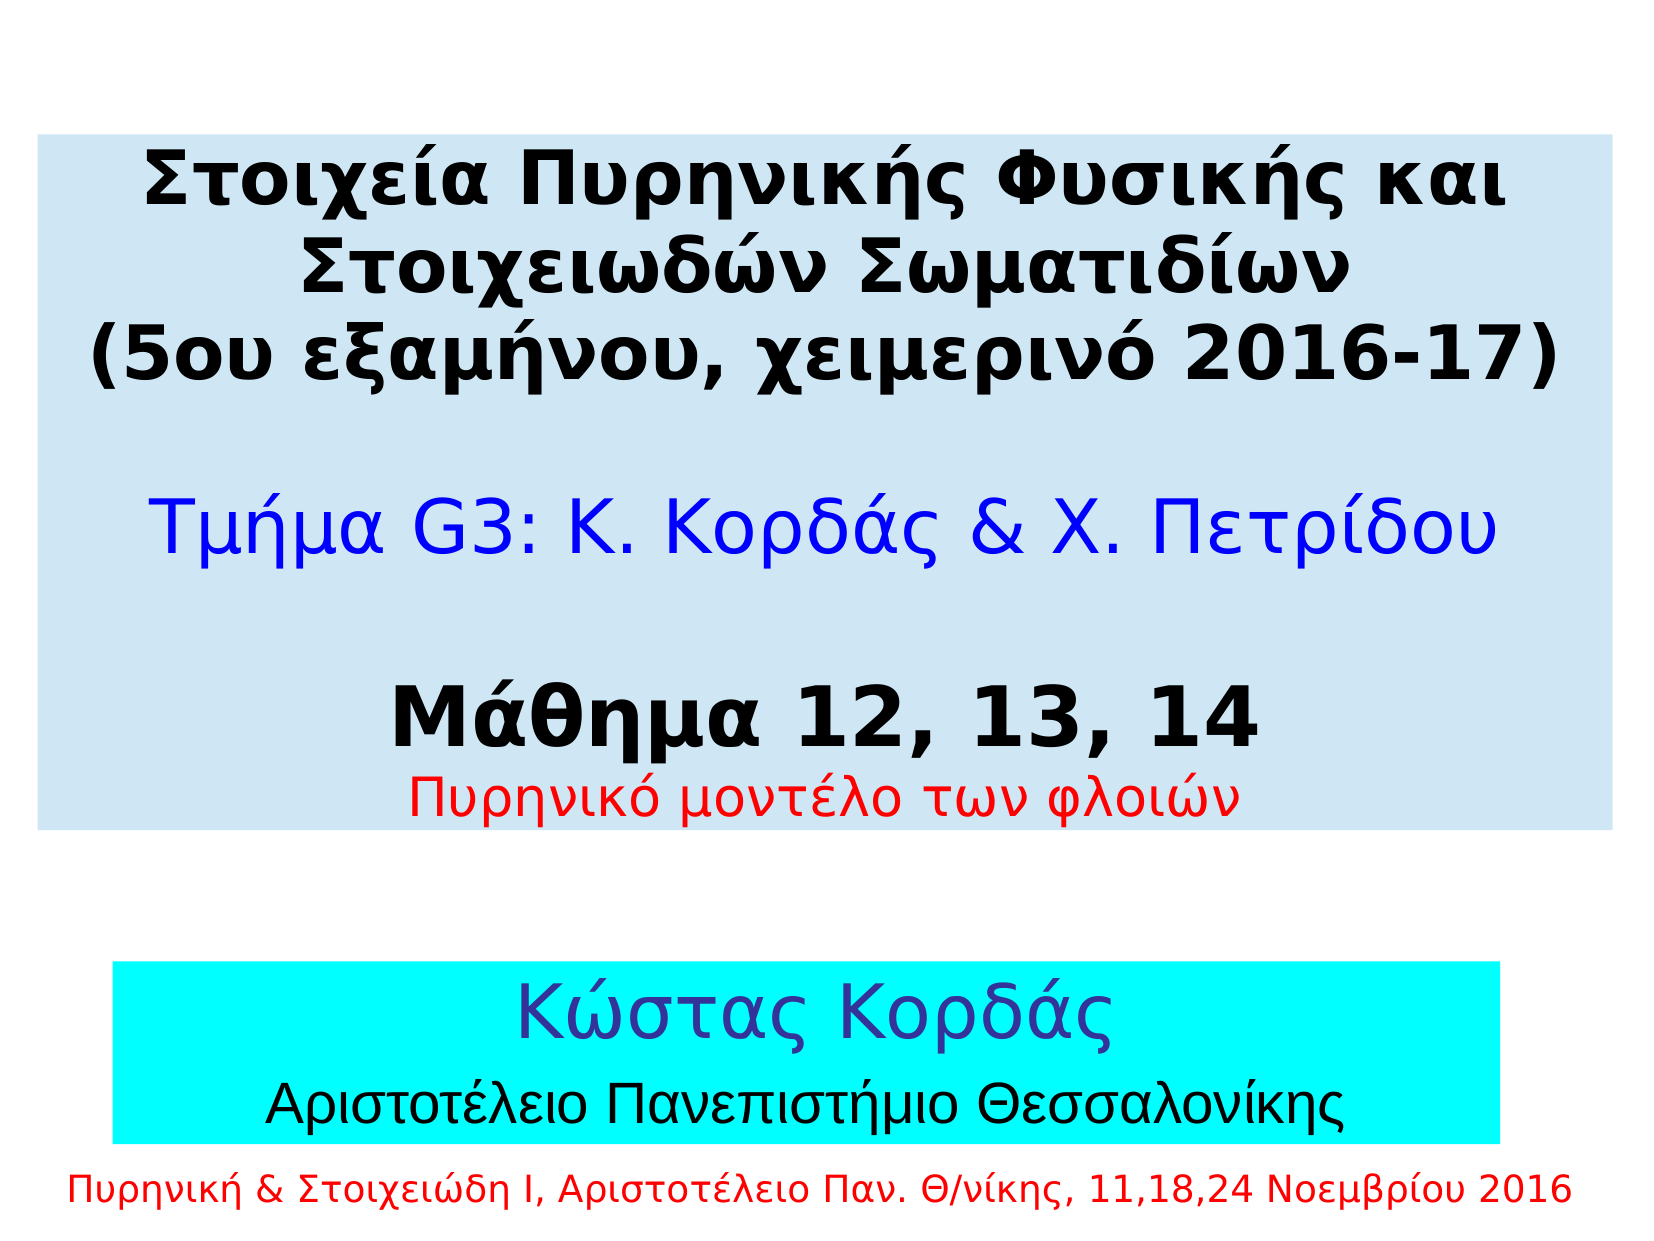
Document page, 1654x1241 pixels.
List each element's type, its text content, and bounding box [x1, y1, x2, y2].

text_box Κώστας Κορδάς Αριστοτέλειο Πανεπιστήμιο Θεσσαλονίκης [112, 961, 1501, 1145]
text_box Πυρηνική & Στοιχειώδη Ι, Αριστοτέλειο Παν. Θ/νίκης, 11,18,24 Νοεμβρίου 2016 [51, 1160, 1590, 1219]
title Στοιχεία Πυρηνικής Φυσικής και Στοιχειωδών Σωματιδίων (5ου εξαμήνου, χειμερινό 2016-17) Τμήμα G3: Κ. Κορδάς & Χ. Πετρίδου Μάθημα 12, 13, 14 Πυρηνικό μοντέλο των φλοιών [37, 134, 1613, 831]
